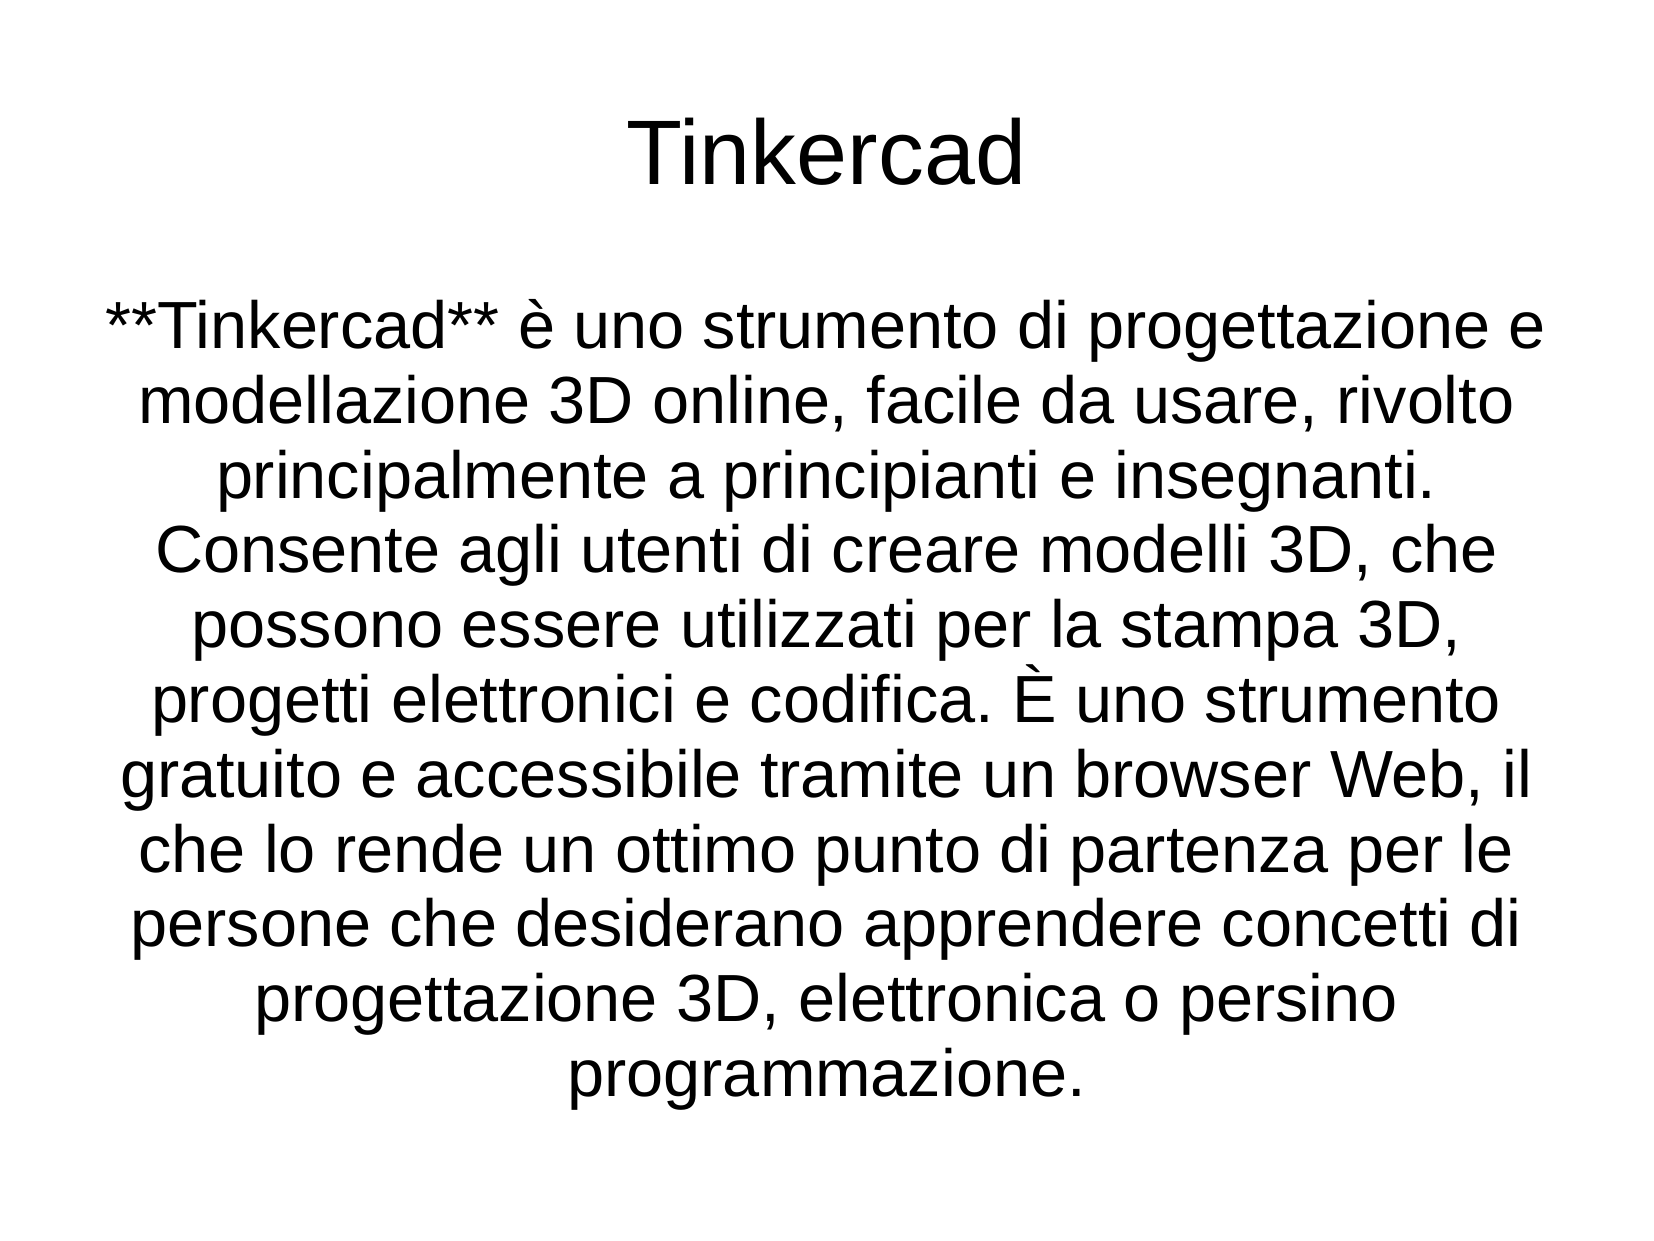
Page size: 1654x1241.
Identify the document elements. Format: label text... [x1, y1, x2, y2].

subtitle **Tinkercad** è uno strumento di progettazione e modellazione 3D online, facile da usare, rivolto principalmente a principianti e insegnanti. Consente agli utenti di creare modelli 3D, che possono essere utilizzati per la stampa 3D, progetti elettronici e codifica. È uno strumento gratuito e accessibile tramite un browser Web, il che lo rende un ottimo punto di partenza per le persone che desiderano apprendere concetti di progettazione 3D, elettronica o persino programmazione. [82, 288, 1571, 1111]
title Tinkercad [82, 49, 1571, 257]
